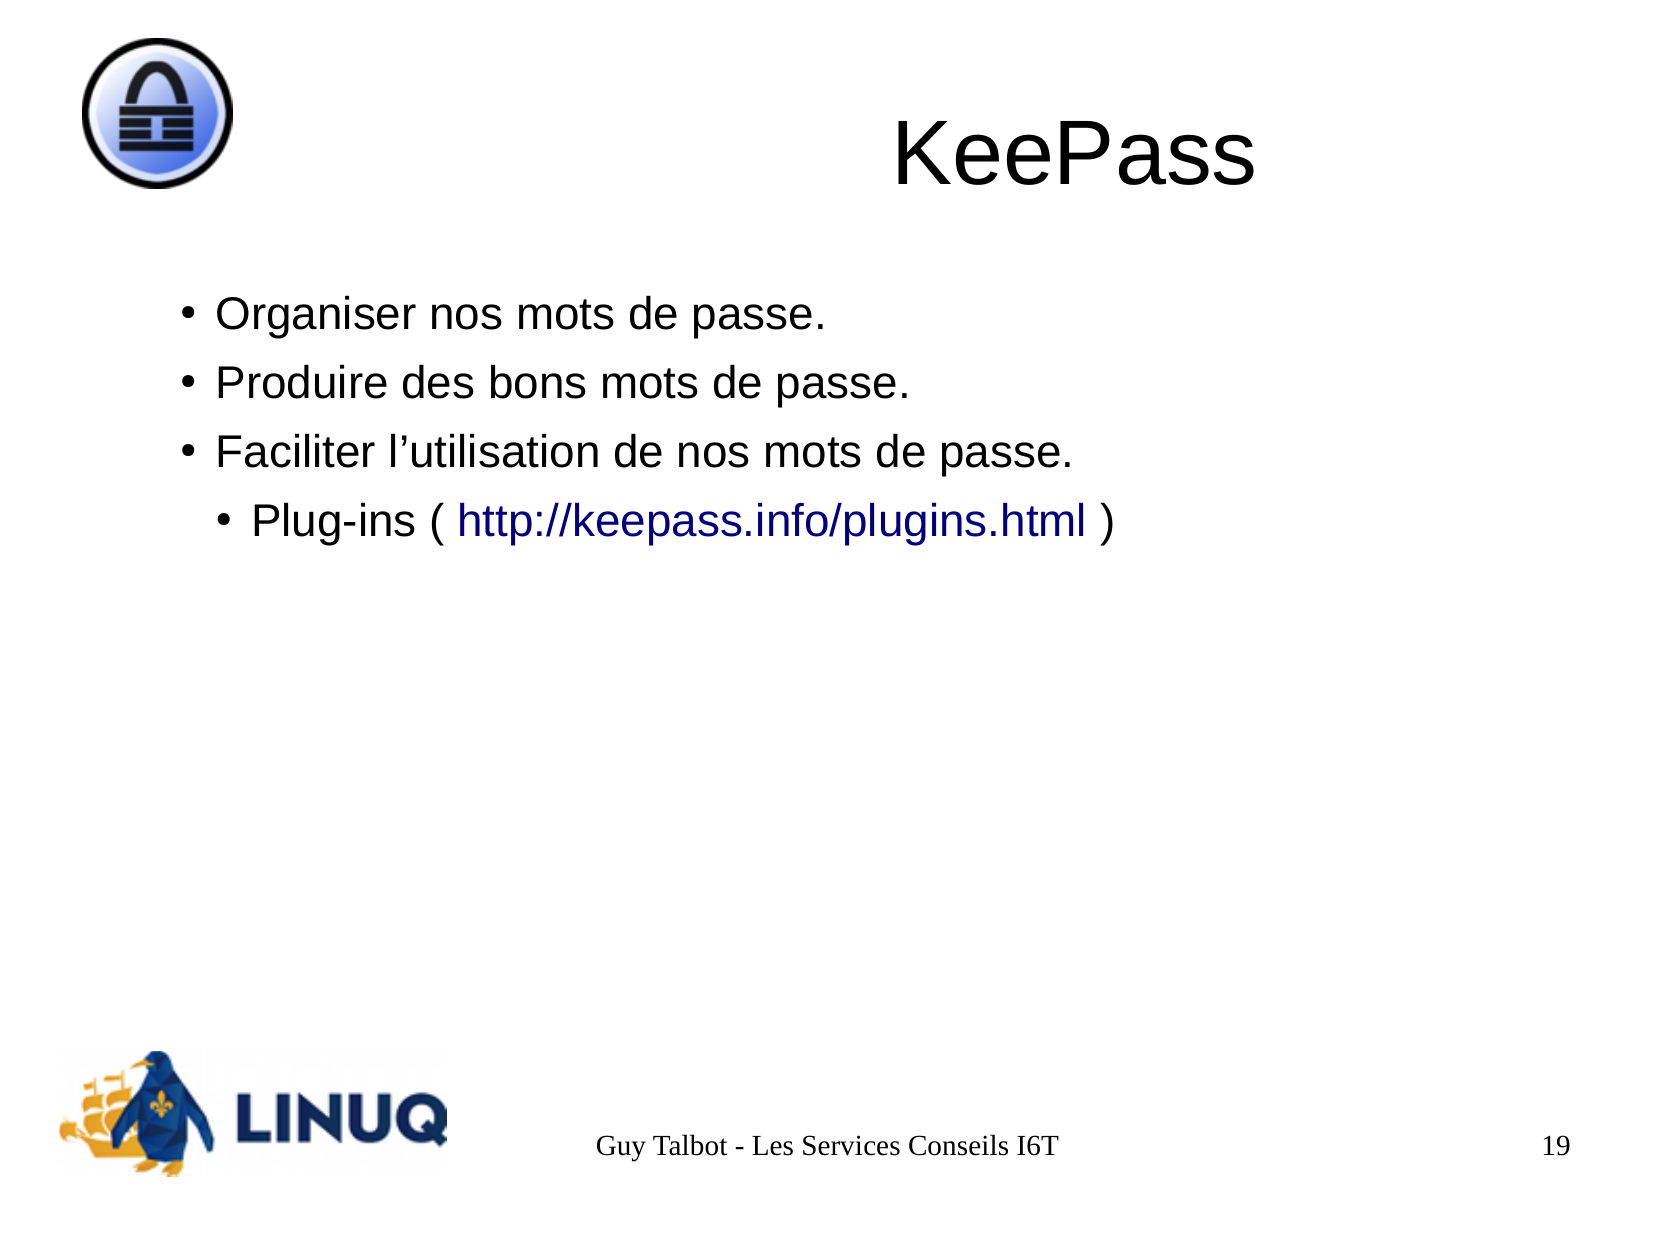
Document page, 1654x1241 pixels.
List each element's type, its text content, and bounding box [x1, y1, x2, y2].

text_box Organiser nos mots de passe. Produire des bons mots de passe. Faciliter l’utilisation de nos mots de passe. Plug-ins ( http://keepass.info/plugins.html ) [129, 280, 1536, 778]
picture [59, 1051, 447, 1177]
title KeePass [578, 49, 1571, 257]
picture [82, 38, 233, 189]
